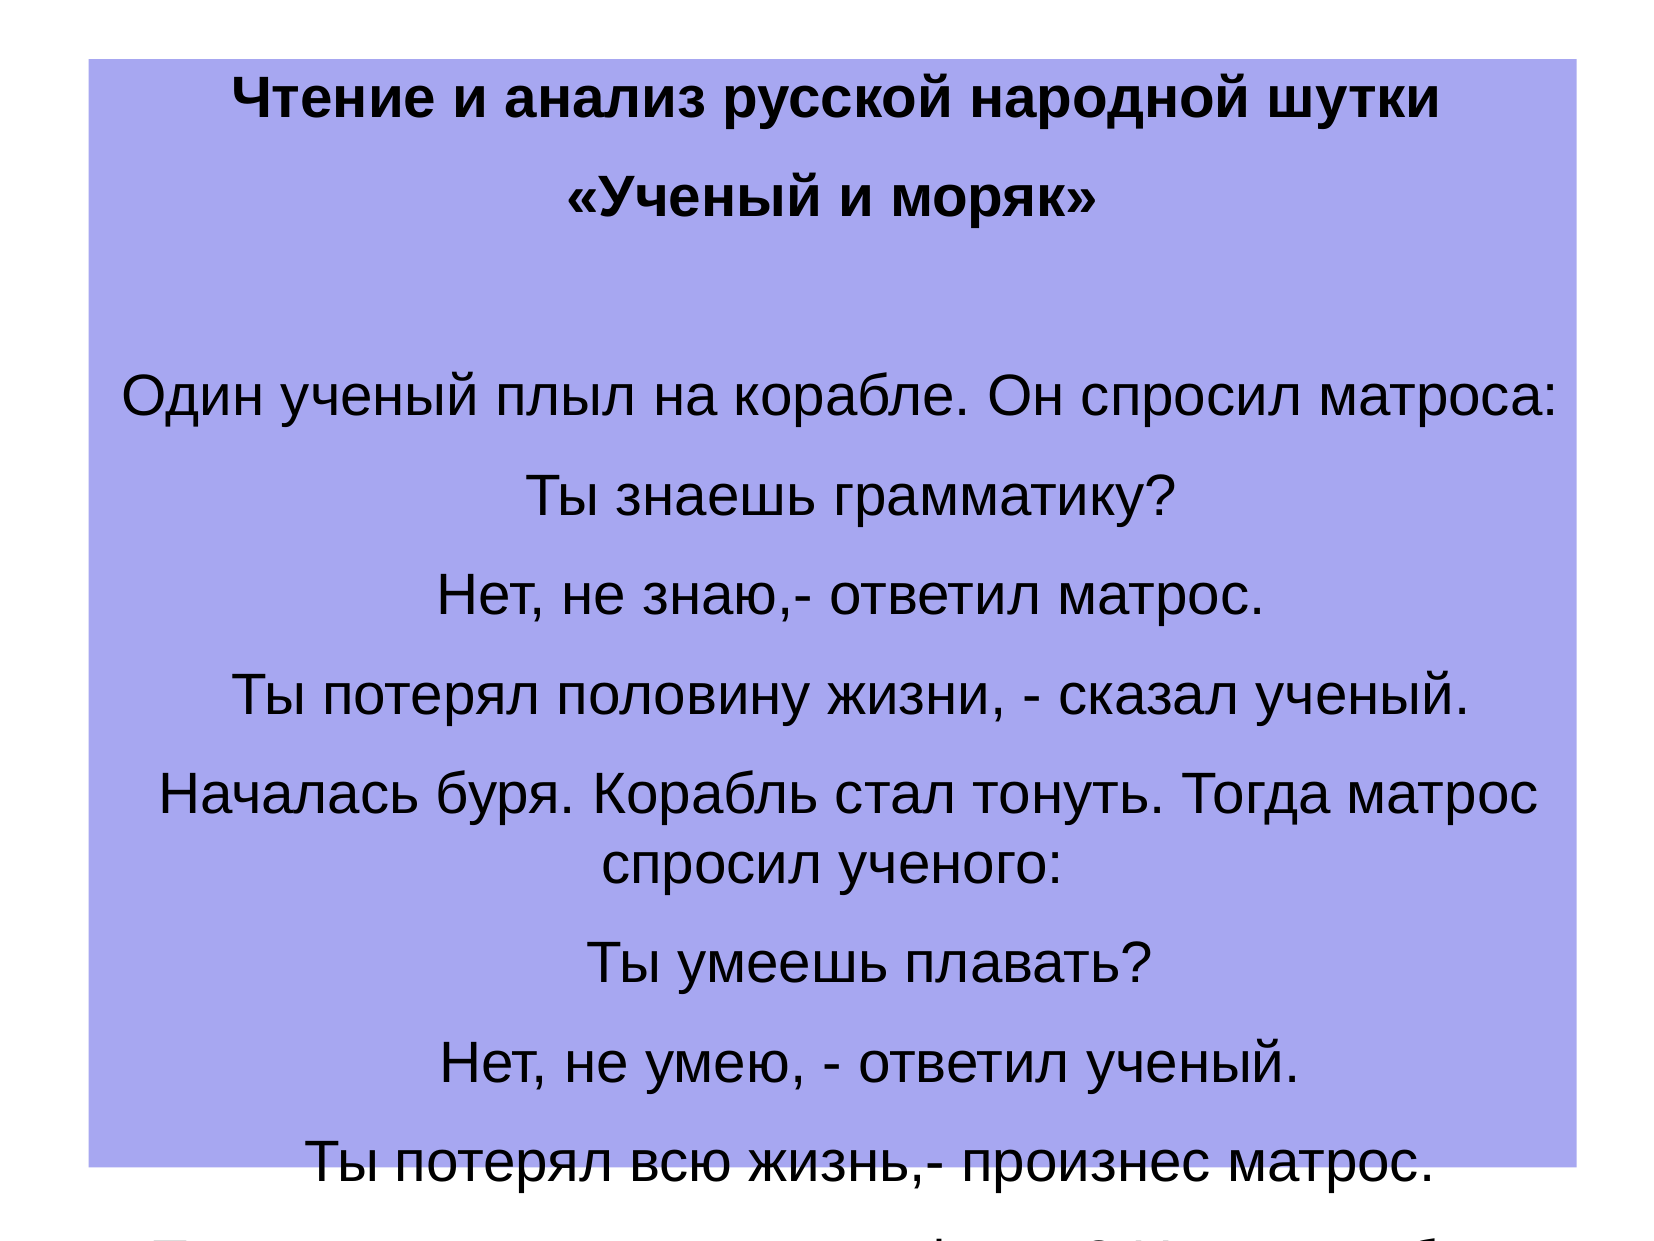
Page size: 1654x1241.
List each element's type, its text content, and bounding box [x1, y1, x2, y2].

subtitle Чтение и анализ русской народной шутки «Ученый и моряк» Один ученый плыл на корабле. Он спросил матроса: Ты знаешь грамматику? Нет, не знаю,- ответил матрос. Ты потерял половину жизни, - сказал ученый. Началась буря. Корабль стал тонуть. Тогда матрос спросил ученого: Ты умеешь плавать? Нет, не умею, - ответил ученый. Ты потерял всю жизнь,- произнес матрос. Почему моряк произнес эту фразу? Нужно ли было ученому научиться плавать, а моряку изучить грамоту? Ведь «всякое умение за плечами не носить». Вопрос. Почему люди учатся всю жизнь? [88, 59, 1577, 1168]
